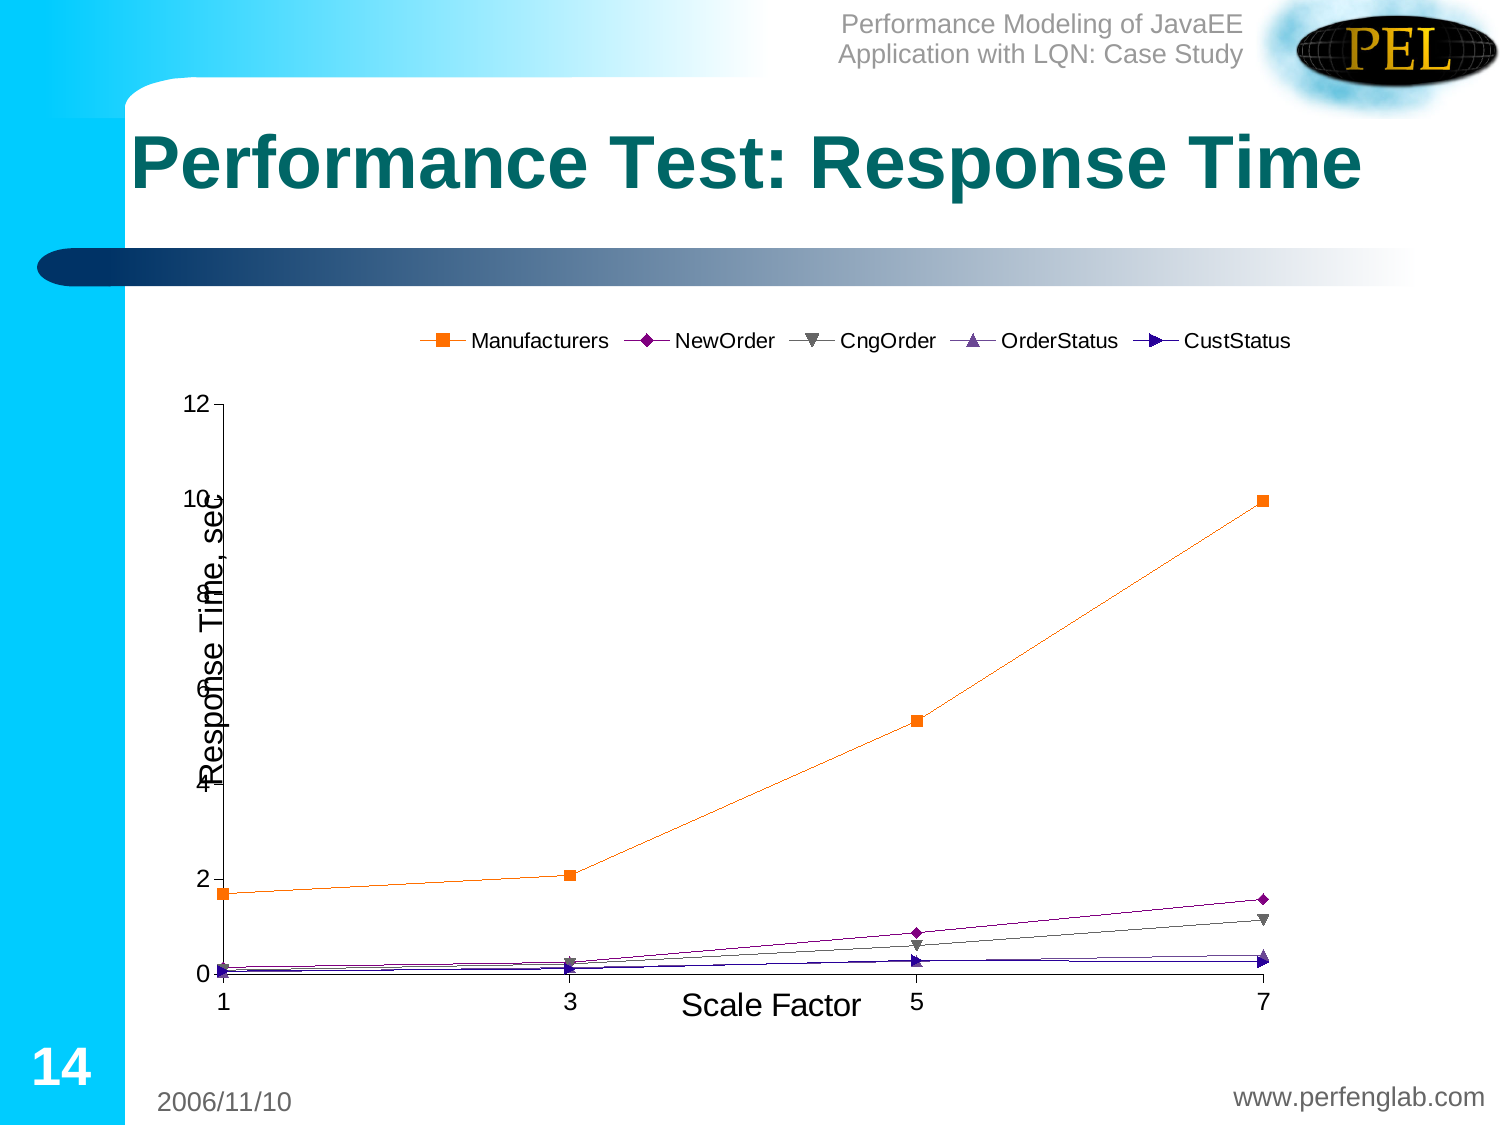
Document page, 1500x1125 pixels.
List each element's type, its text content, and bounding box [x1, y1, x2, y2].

chart [160, 295, 1300, 1034]
title Performance Test: Response Time [130, 83, 1408, 248]
picture [1251, 0, 1500, 119]
